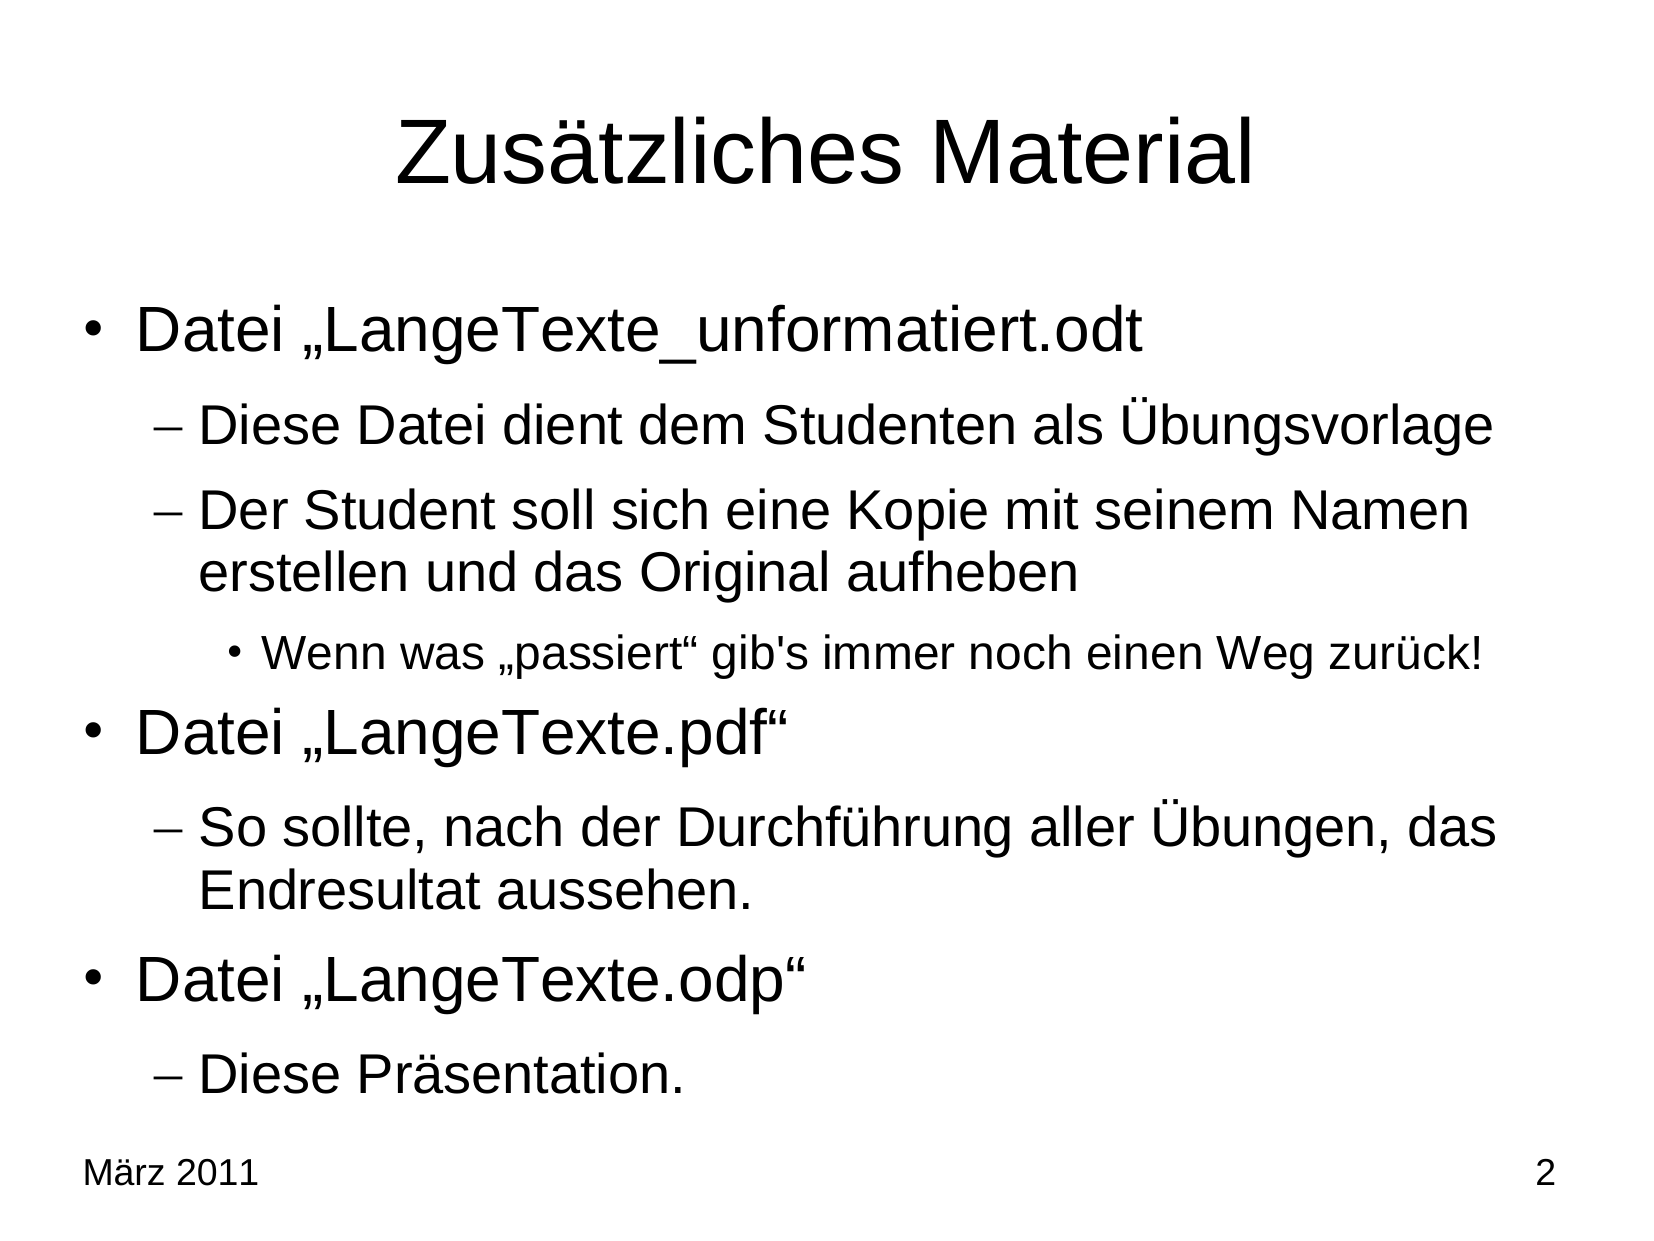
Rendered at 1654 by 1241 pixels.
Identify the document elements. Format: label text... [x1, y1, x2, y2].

list Datei „LangeTexte_unformatiert.odt Diese Datei dient dem Studenten als Übungsvorlage Der Student soll sich eine Kopie mit seinem Namen erstellen und das Original aufheben Wenn was „passiert“ gib's immer noch einen Weg zurück! Datei „LangeTexte.pdf“ So sollte, nach der Durchführung aller Übungen, das Endresultat aussehen. Datei „LangeTexte.odp“ Diese Präsentation. [82, 290, 1571, 1109]
title Zusätzliches Material [82, 49, 1571, 257]
